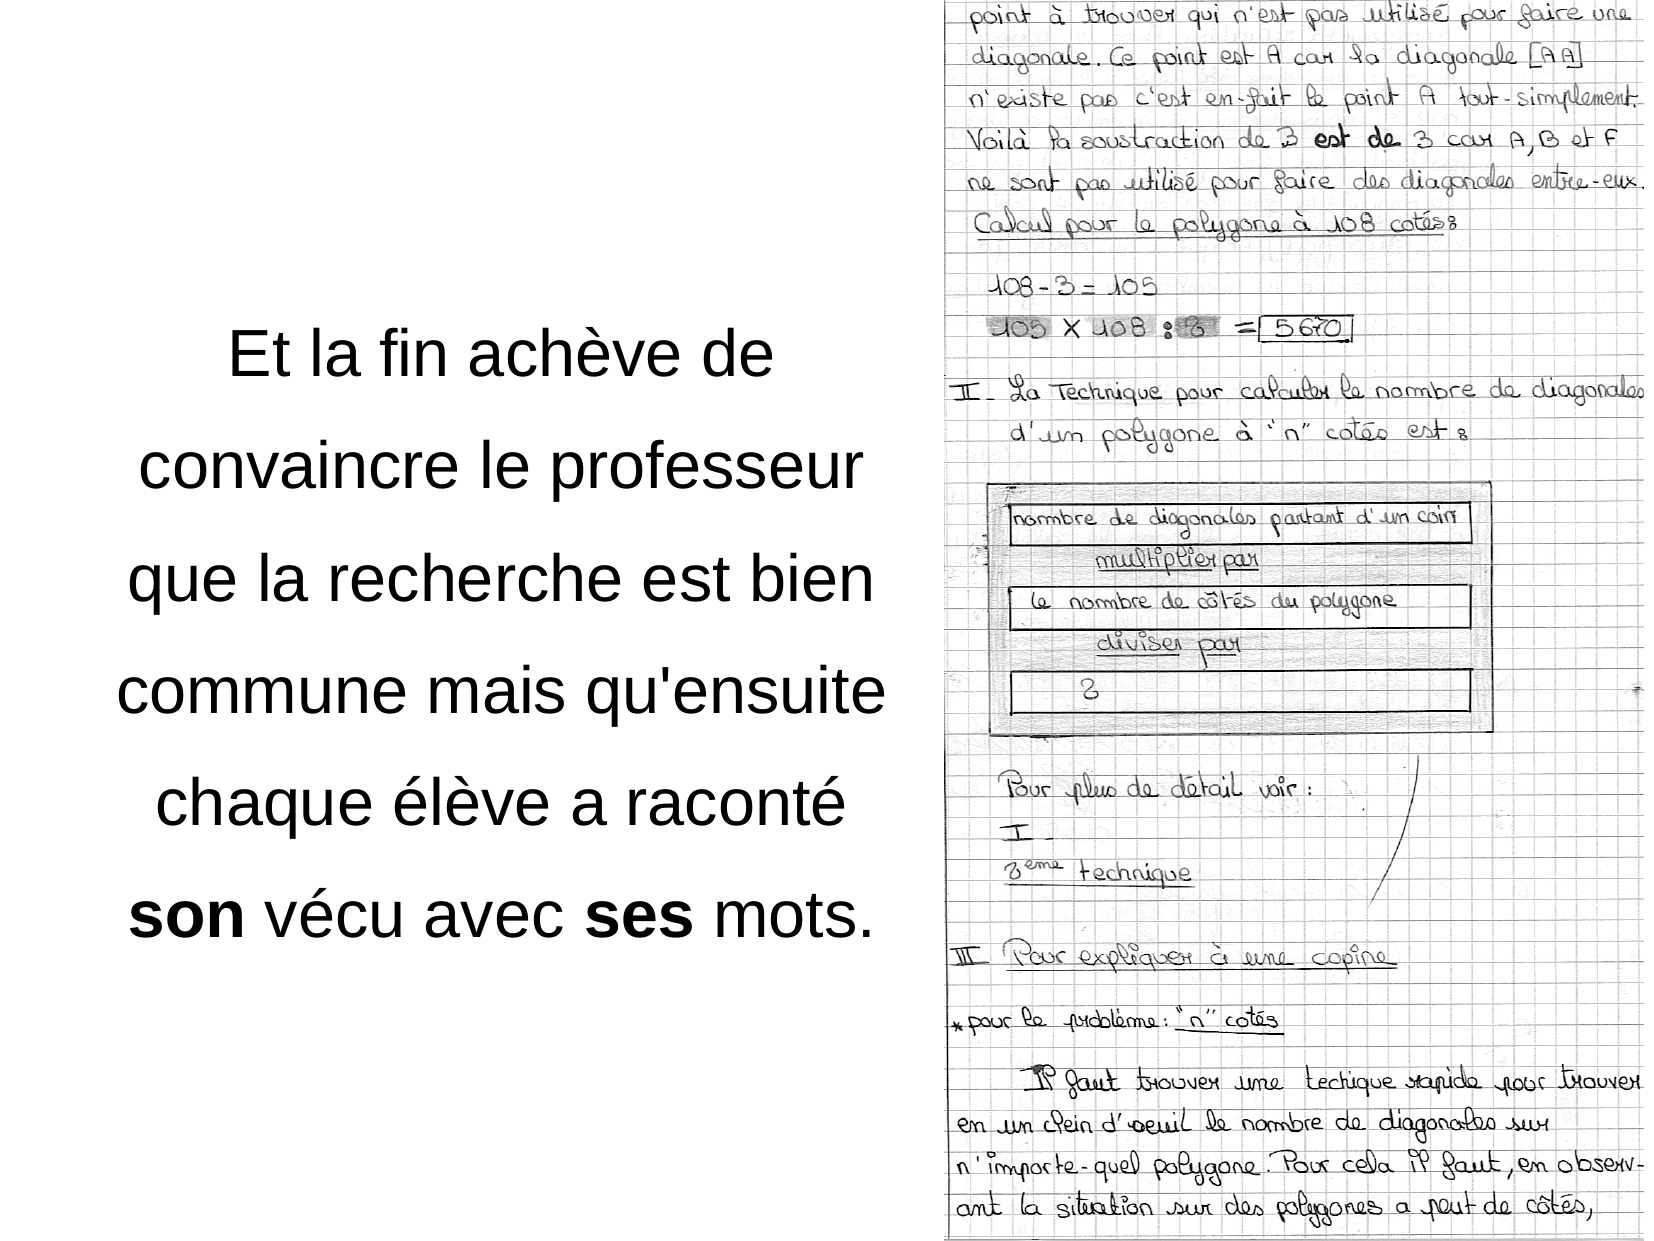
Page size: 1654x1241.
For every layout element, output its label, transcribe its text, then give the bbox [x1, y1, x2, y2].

picture [944, 0, 1644, 1241]
title Et la fin achève de convaincre le professeur que la recherche est bien commune mais qu'ensuite chaque élève a raconté son vécu avec ses mots. [88, 49, 916, 1182]
